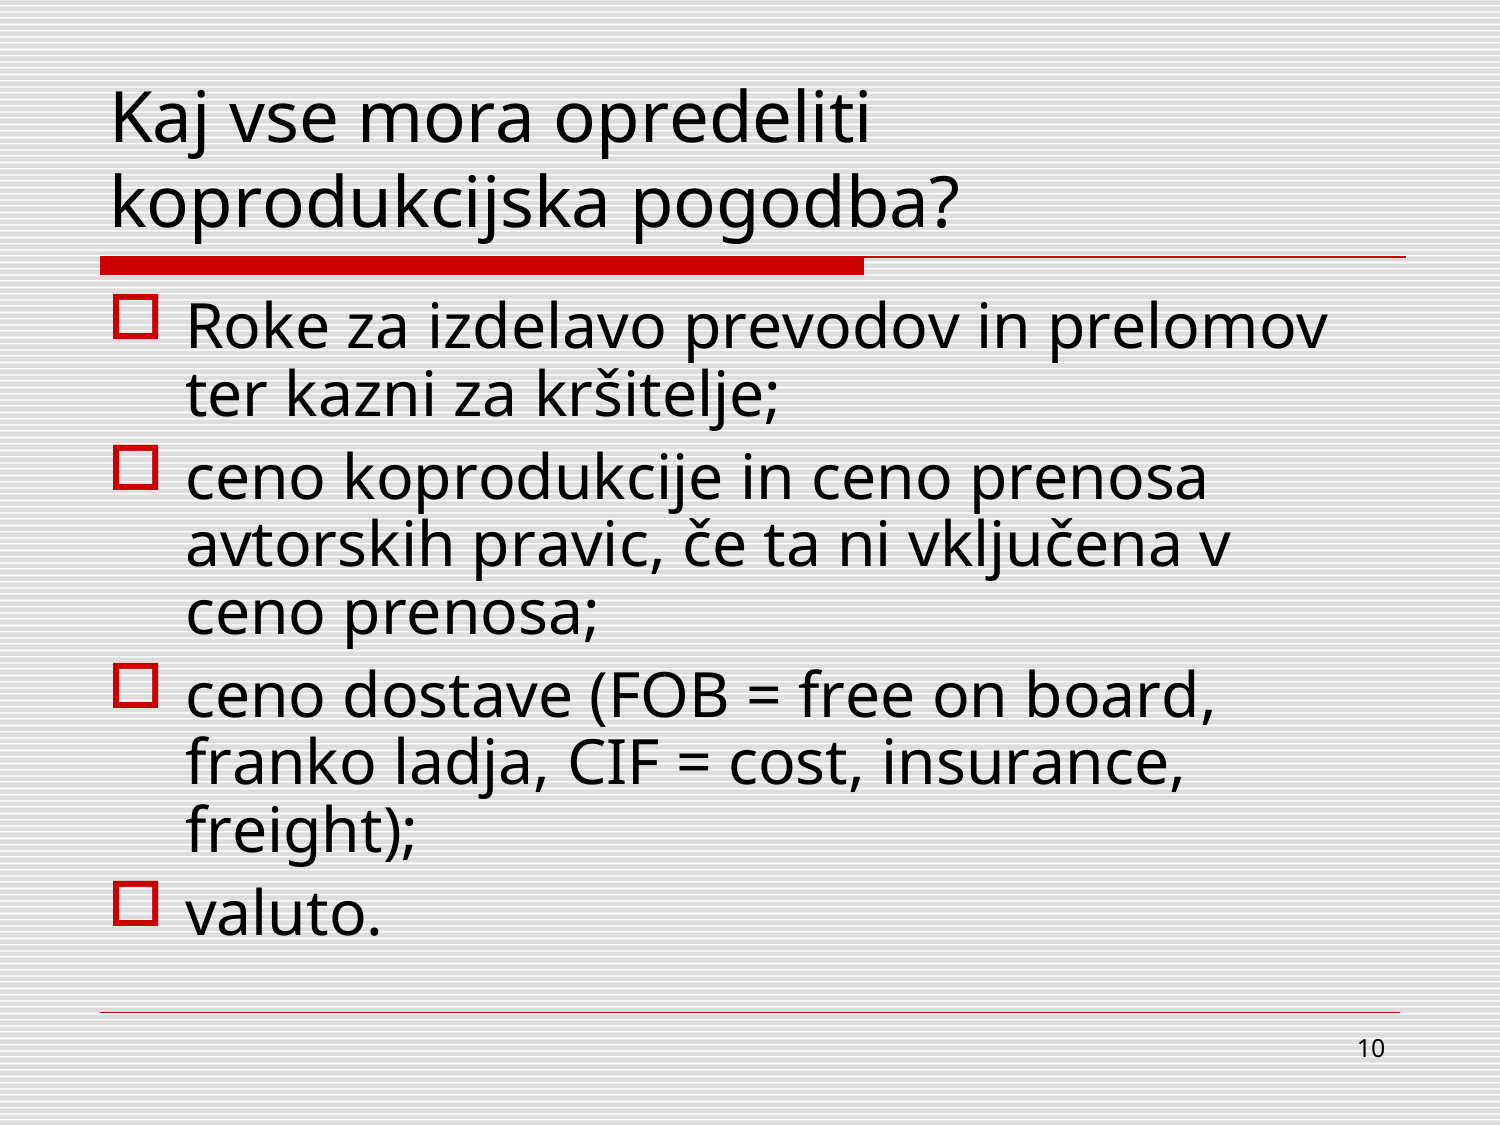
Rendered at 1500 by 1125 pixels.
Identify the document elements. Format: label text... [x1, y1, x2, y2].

title Kaj vse mora opredeliti koprodukcijska pogodba? [94, 49, 1407, 250]
list Roke za izdelavo prevodov in prelomov ter kazni za kršitelje; ceno koprodukcije in ceno prenosa avtorskih pravic, če ta ni vključena v ceno prenosa; ceno dostave (FOB = free on board, franko ladja, CIF = cost, insurance, freight); valuto. [92, 287, 1406, 988]
text_box <number> [1074, 1024, 1401, 1103]
picture [0, 0, 1500, 1125]
